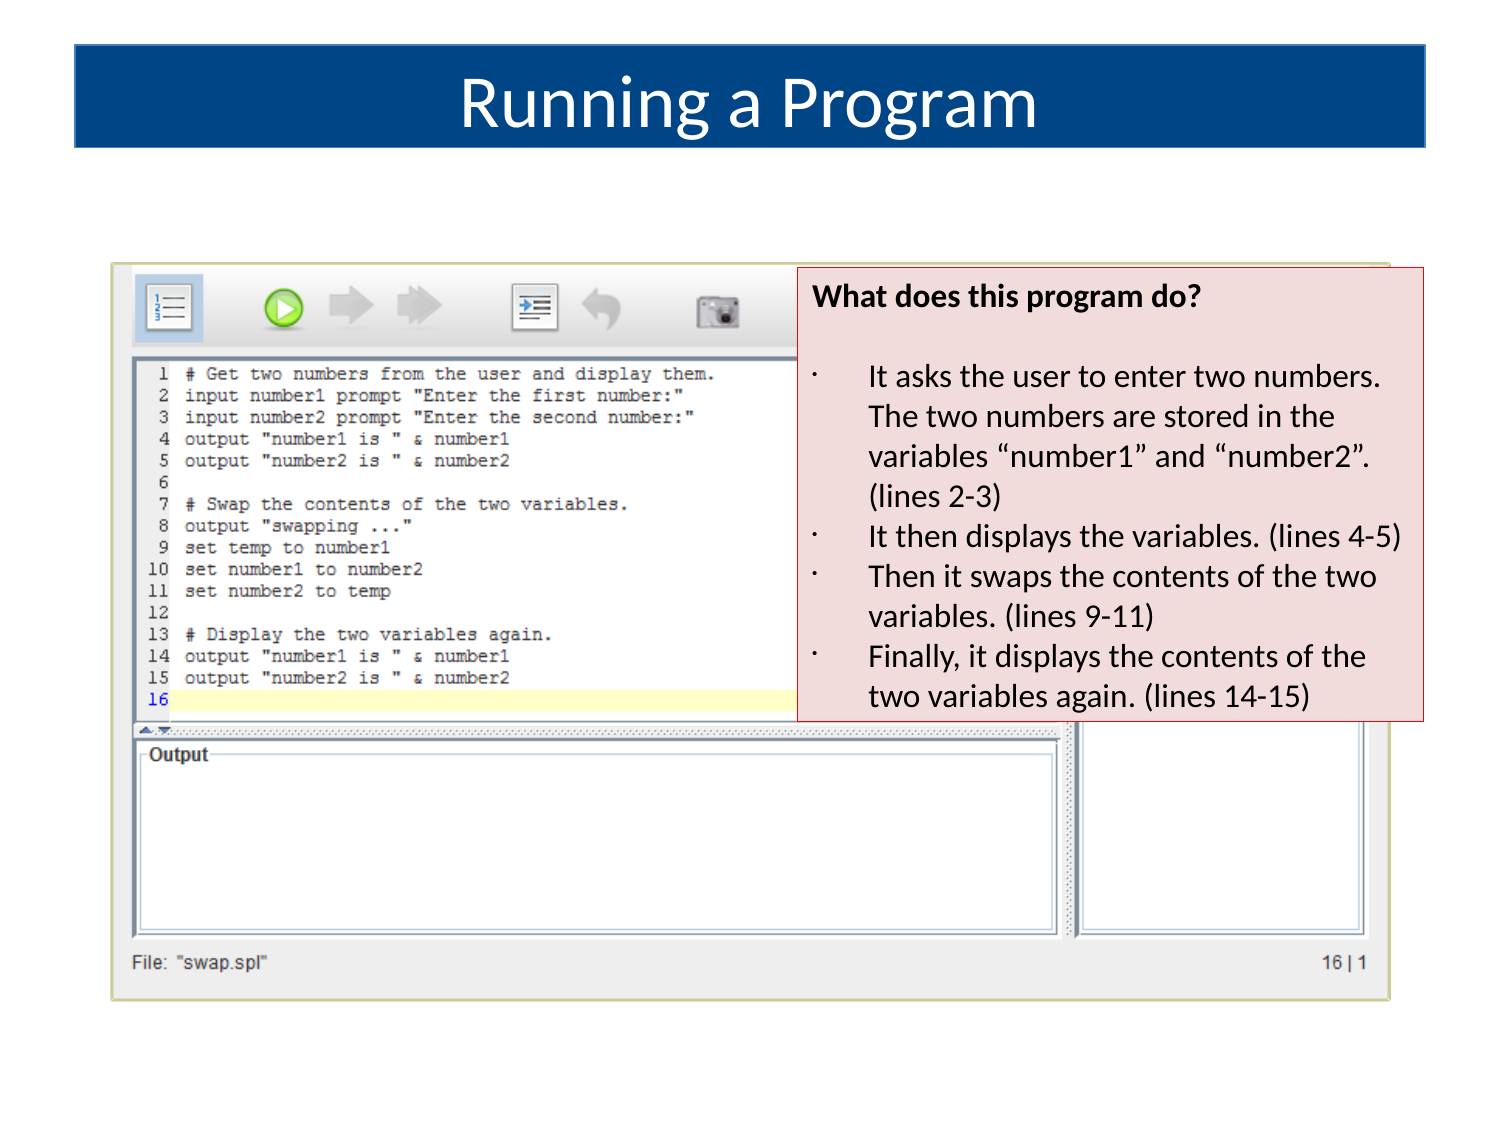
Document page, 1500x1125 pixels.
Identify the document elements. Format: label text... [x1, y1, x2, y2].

title Running a Program [75, 45, 1425, 148]
text_box What does this program do? It asks the user to enter two numbers. The two numbers are stored in the variables “number1” and “number2”. (lines 2-3) It then displays the variables. (lines 4-5) Then it swaps the contents of the two variables. (lines 9-11) Finally, it displays the contents of the two variables again. (lines 14-15) [797, 267, 1424, 722]
picture [109, 262, 1391, 1005]
